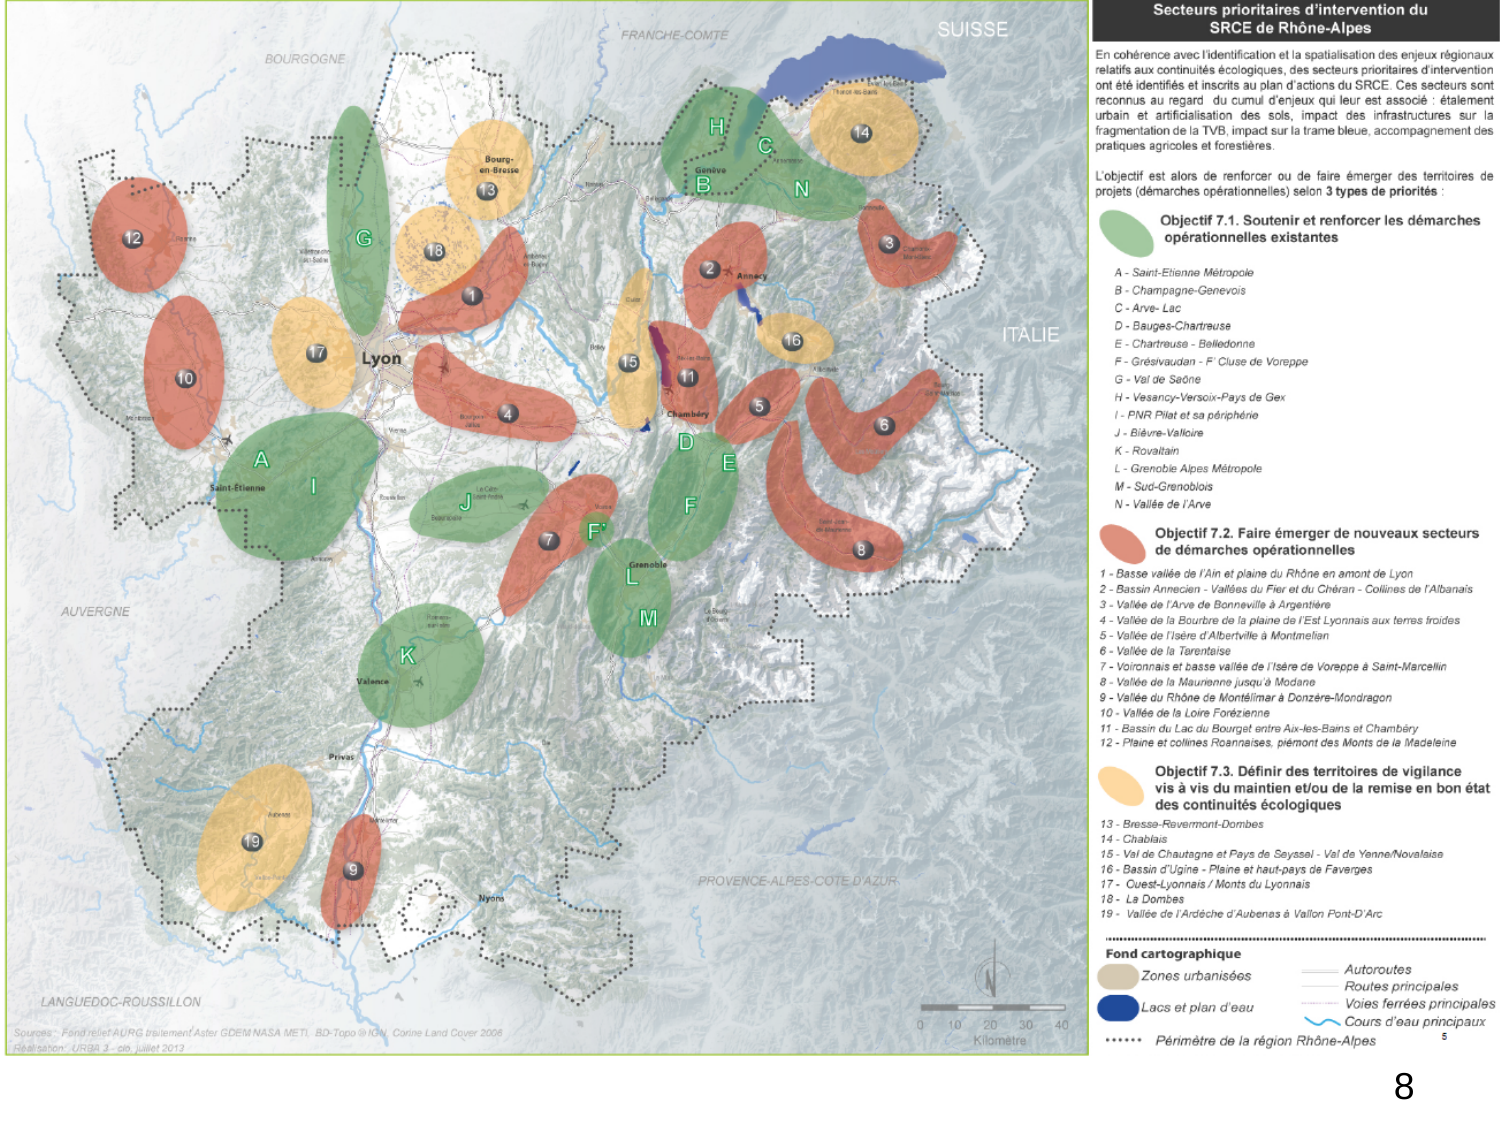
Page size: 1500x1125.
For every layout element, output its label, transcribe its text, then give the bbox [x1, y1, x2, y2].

picture [0, 0, 1500, 1056]
text_box <numéro> [1379, 1056, 1459, 1115]
